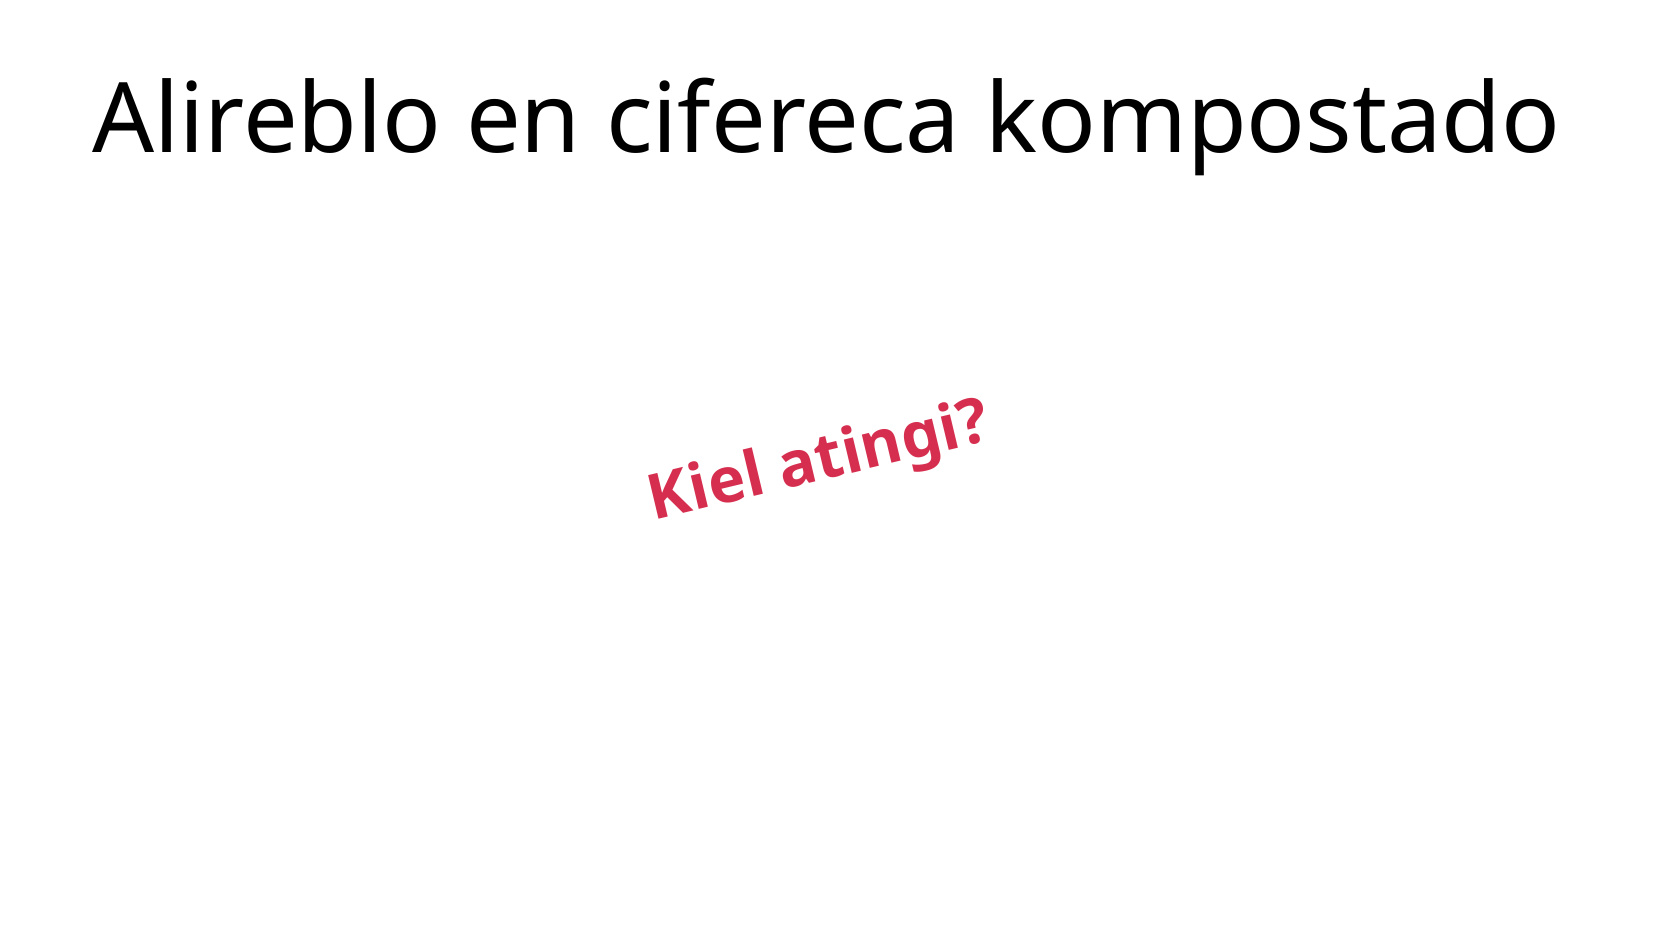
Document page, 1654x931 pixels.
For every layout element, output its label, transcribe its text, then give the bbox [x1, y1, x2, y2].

title Alireblo en cifereca kompostado [82, 37, 1571, 193]
list Kiel atingi? [638, 371, 1016, 560]
